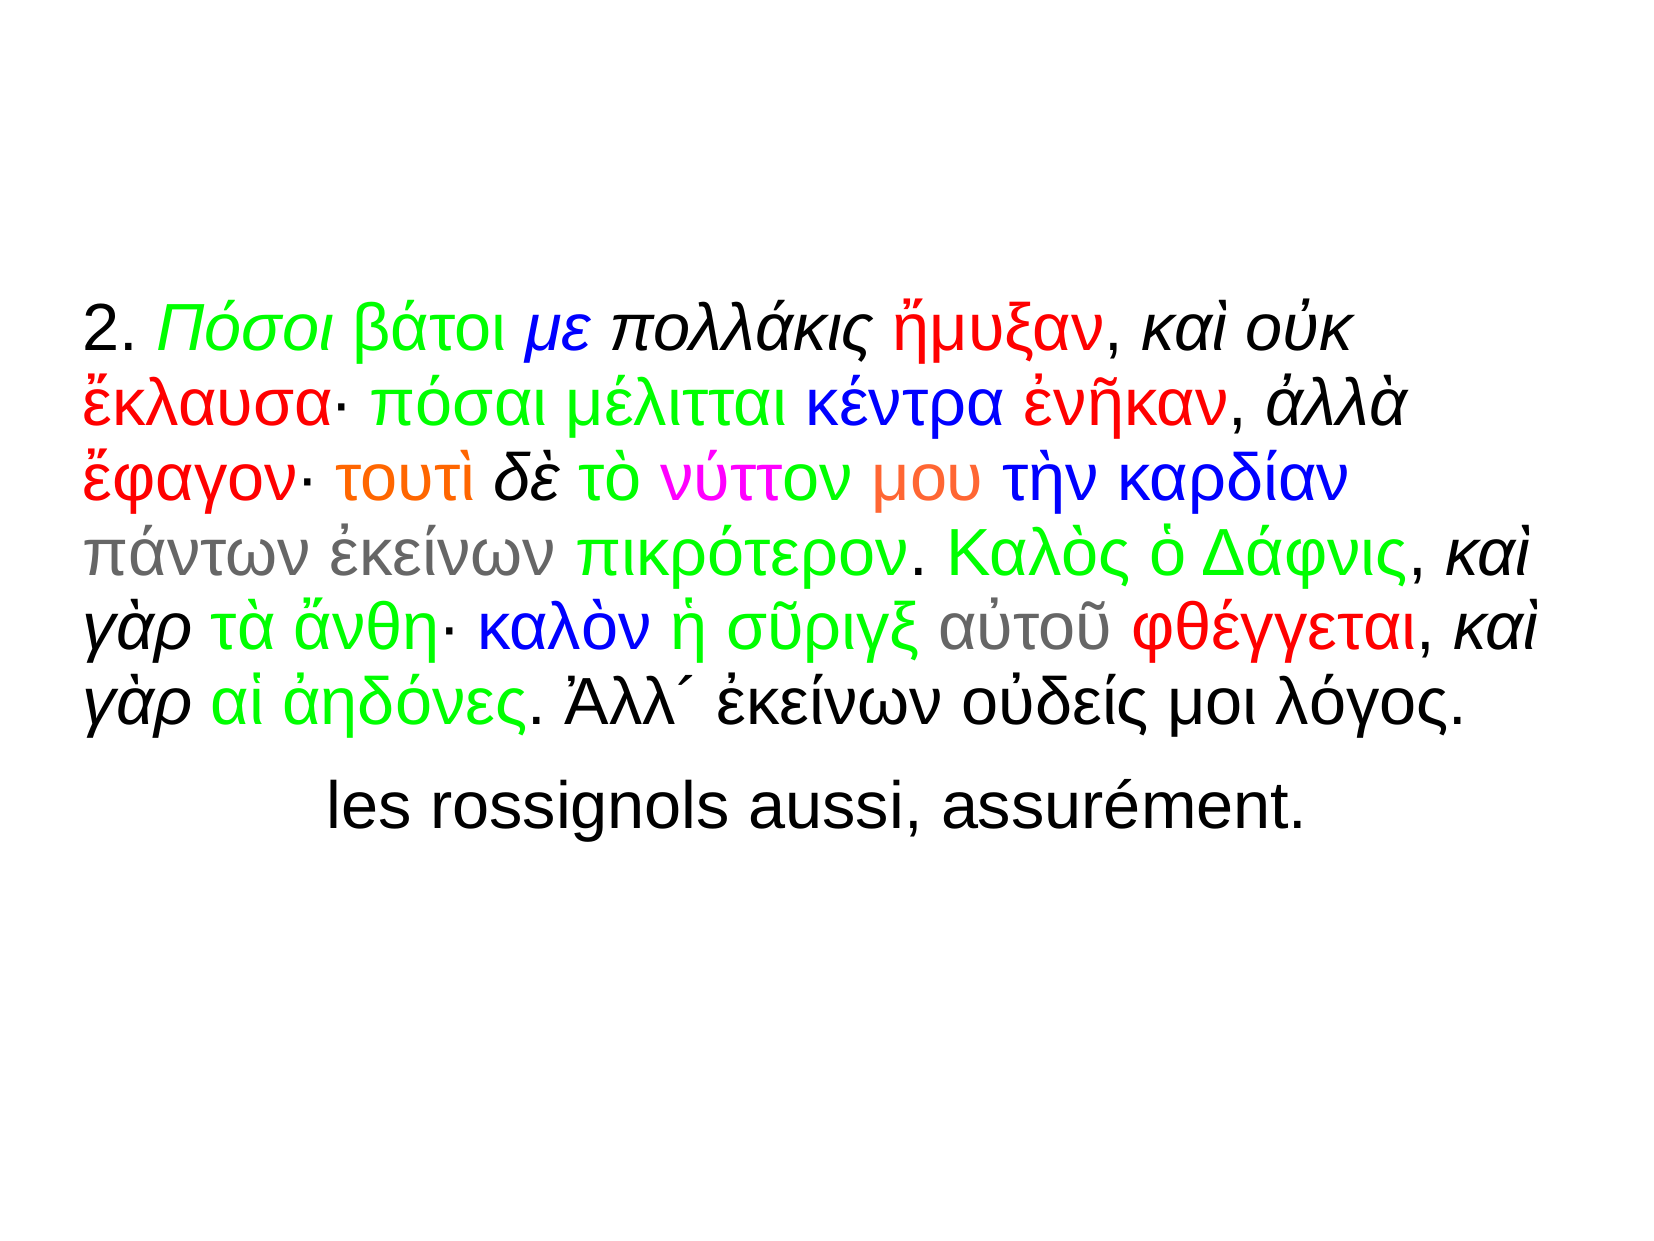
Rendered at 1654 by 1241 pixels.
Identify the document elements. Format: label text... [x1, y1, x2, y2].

list 2. Πόσοι βάτοι με πολλάκις ἤμυξαν, καὶ οὐκ ἔκλαυσα· πόσαι μέλιτται κέντρα ἐνῆκαν, ἀλλὰ ἔφαγον· τουτὶ δὲ τὸ νύττον μου τὴν καρδίαν πάντων ἐκείνων πικρότερον. Καλὸς ὁ Δάφνις, καὶ γὰρ τὰ ἄνθη· καλὸν ἡ σῦριγξ αὐτοῦ φθέγγεται, καὶ γὰρ αἱ ἀηδόνες. Ἀλλ´ ἐκείνων οὐδείς μοι λόγος. les rossignols aussi, assurément. [82, 290, 1571, 1109]
